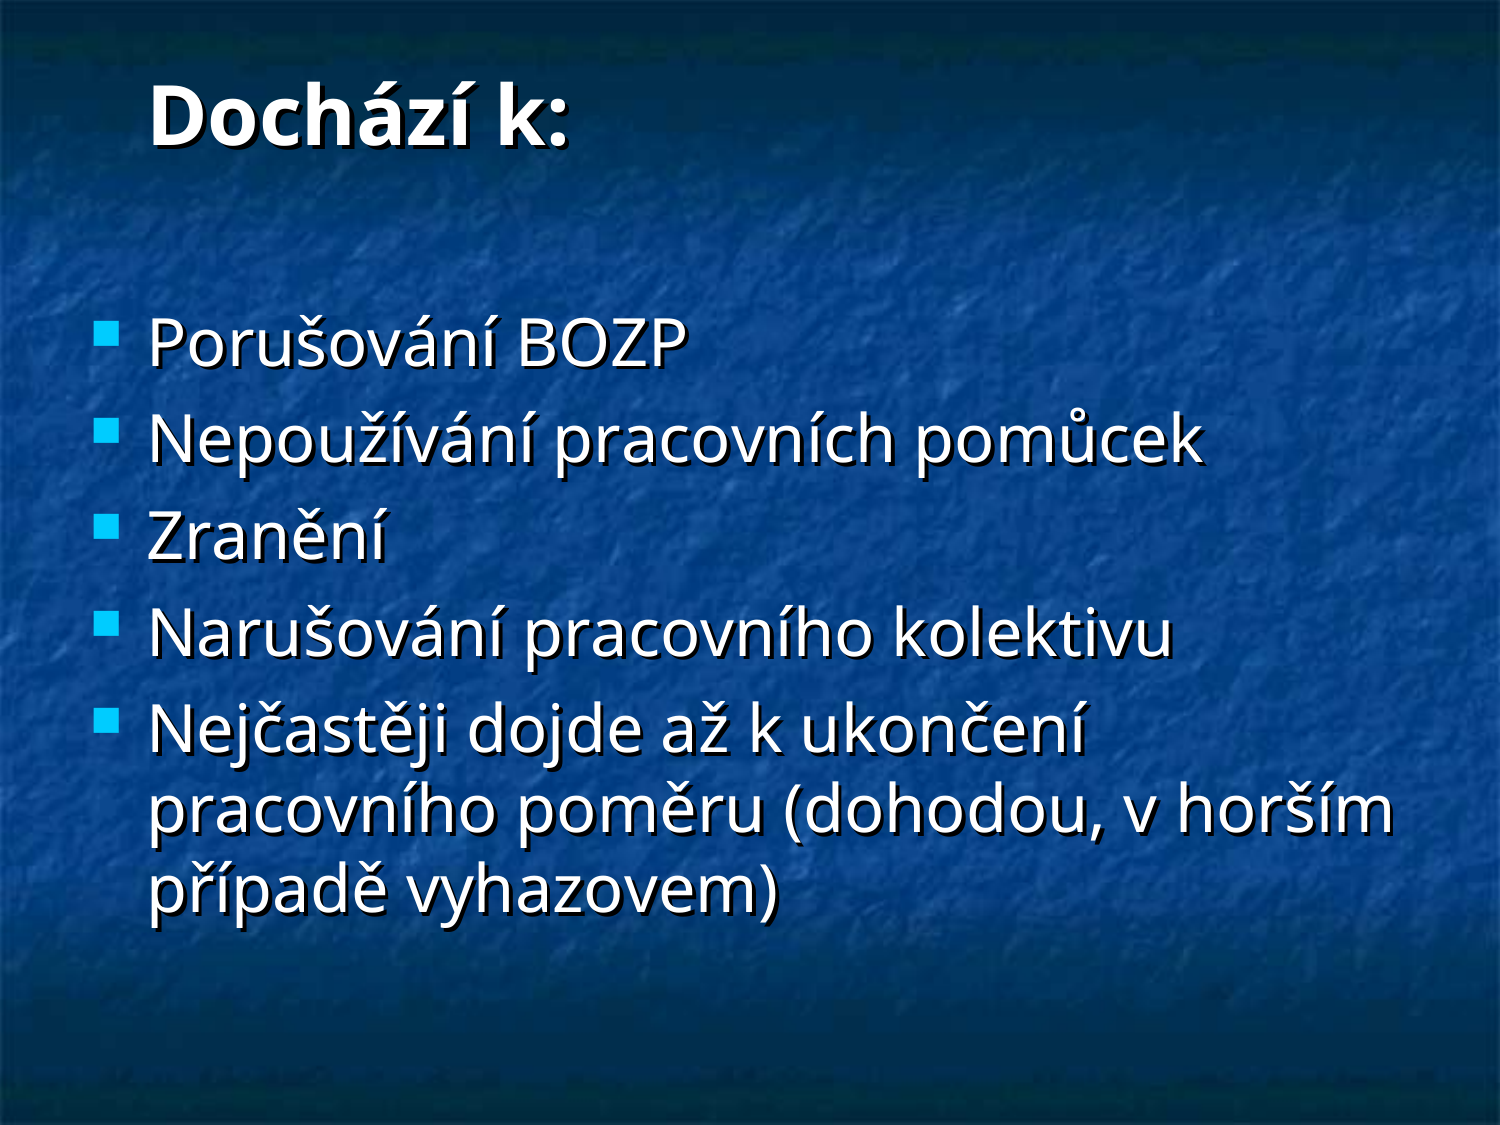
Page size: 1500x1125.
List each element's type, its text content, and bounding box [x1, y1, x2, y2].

list Dochází k: Porušování BOZP Nepoužívání pracovních pomůcek Zranění Narušování pracovního kolektivu Nejčastěji dojde až k ukončení pracovního poměru (dohodou, v horším případě vyhazovem) [75, 54, 1426, 1005]
picture [0, 0, 1500, 1125]
